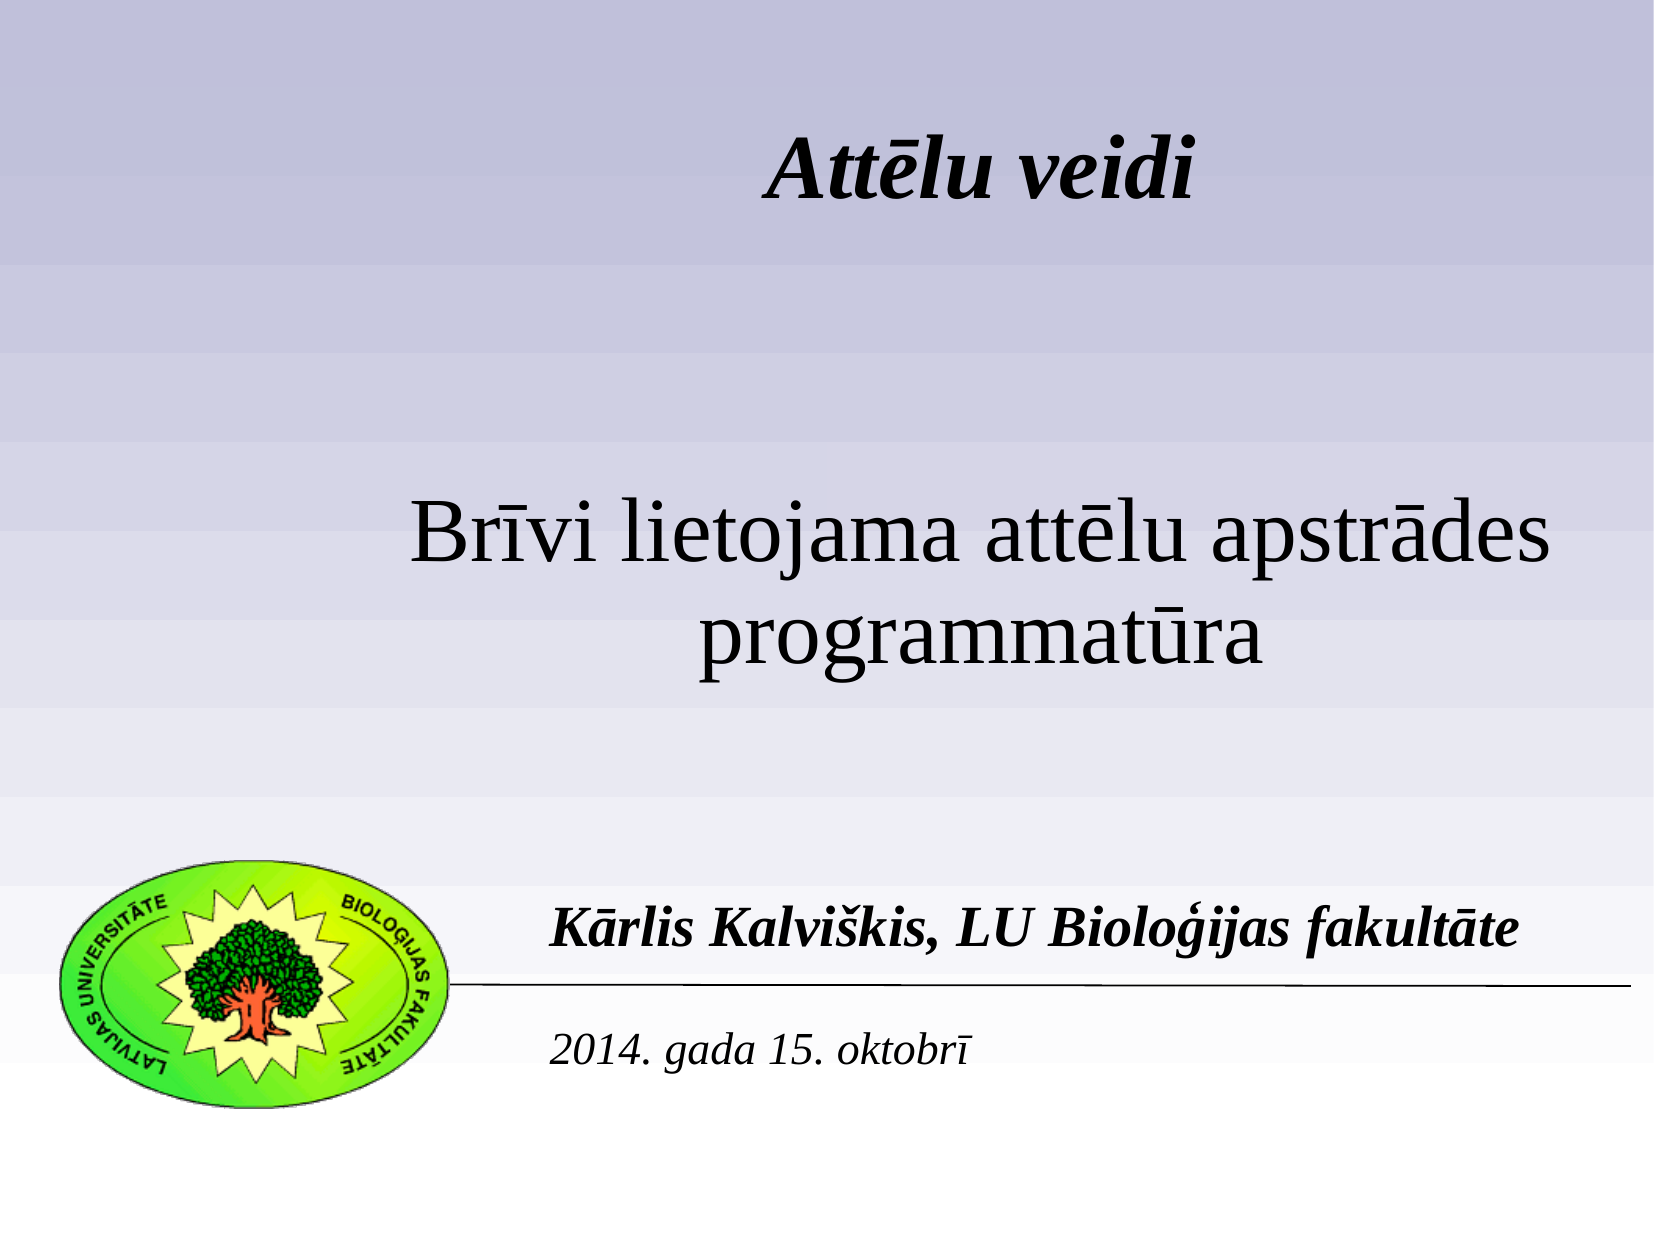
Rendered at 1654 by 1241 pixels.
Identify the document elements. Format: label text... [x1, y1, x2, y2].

picture [0, 0, 1654, 1241]
title Brīvi lietojama attēlu apstrādes programmatūra [332, 314, 1632, 849]
